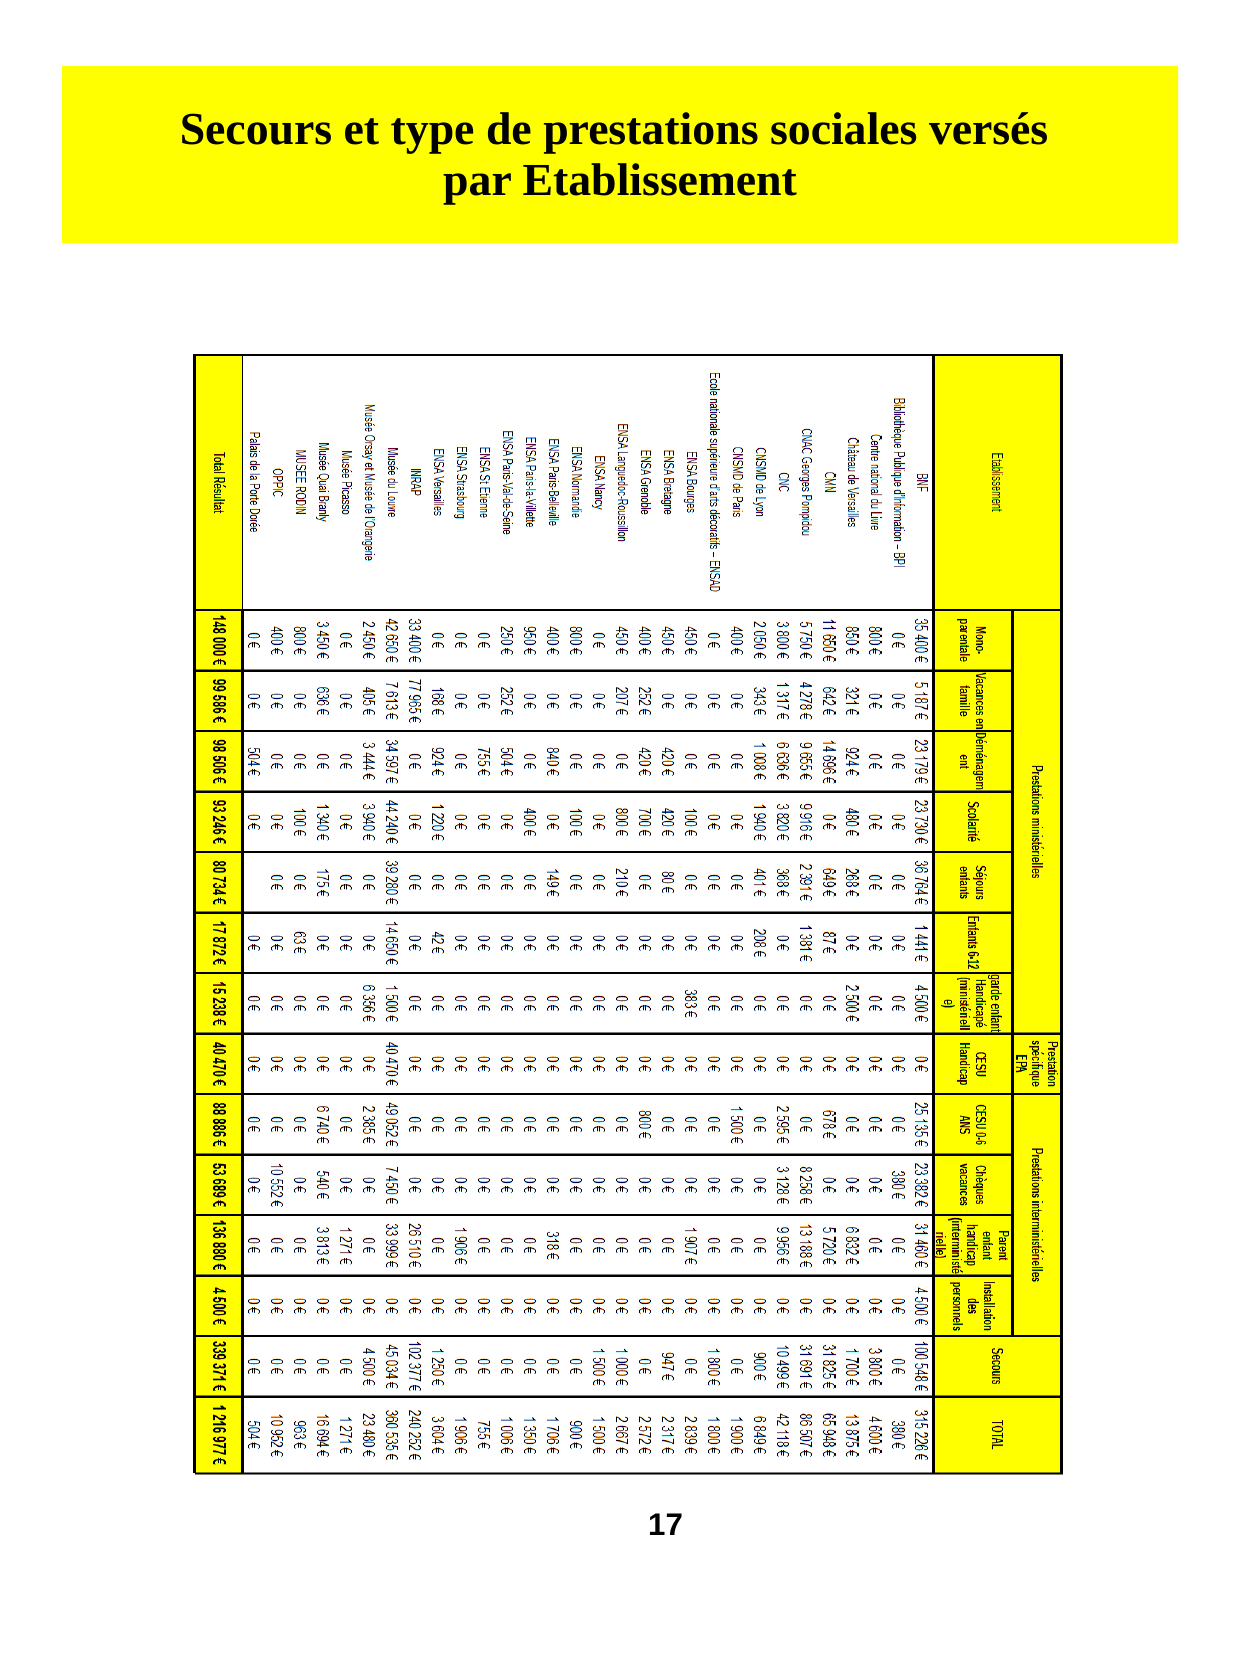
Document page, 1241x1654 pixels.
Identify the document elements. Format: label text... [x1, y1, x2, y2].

text_box <numéro> [575, 1500, 756, 1551]
picture [177, 354, 1063, 1477]
title Secours et type de prestations sociales versés par Etablissement [62, 65, 1179, 244]
